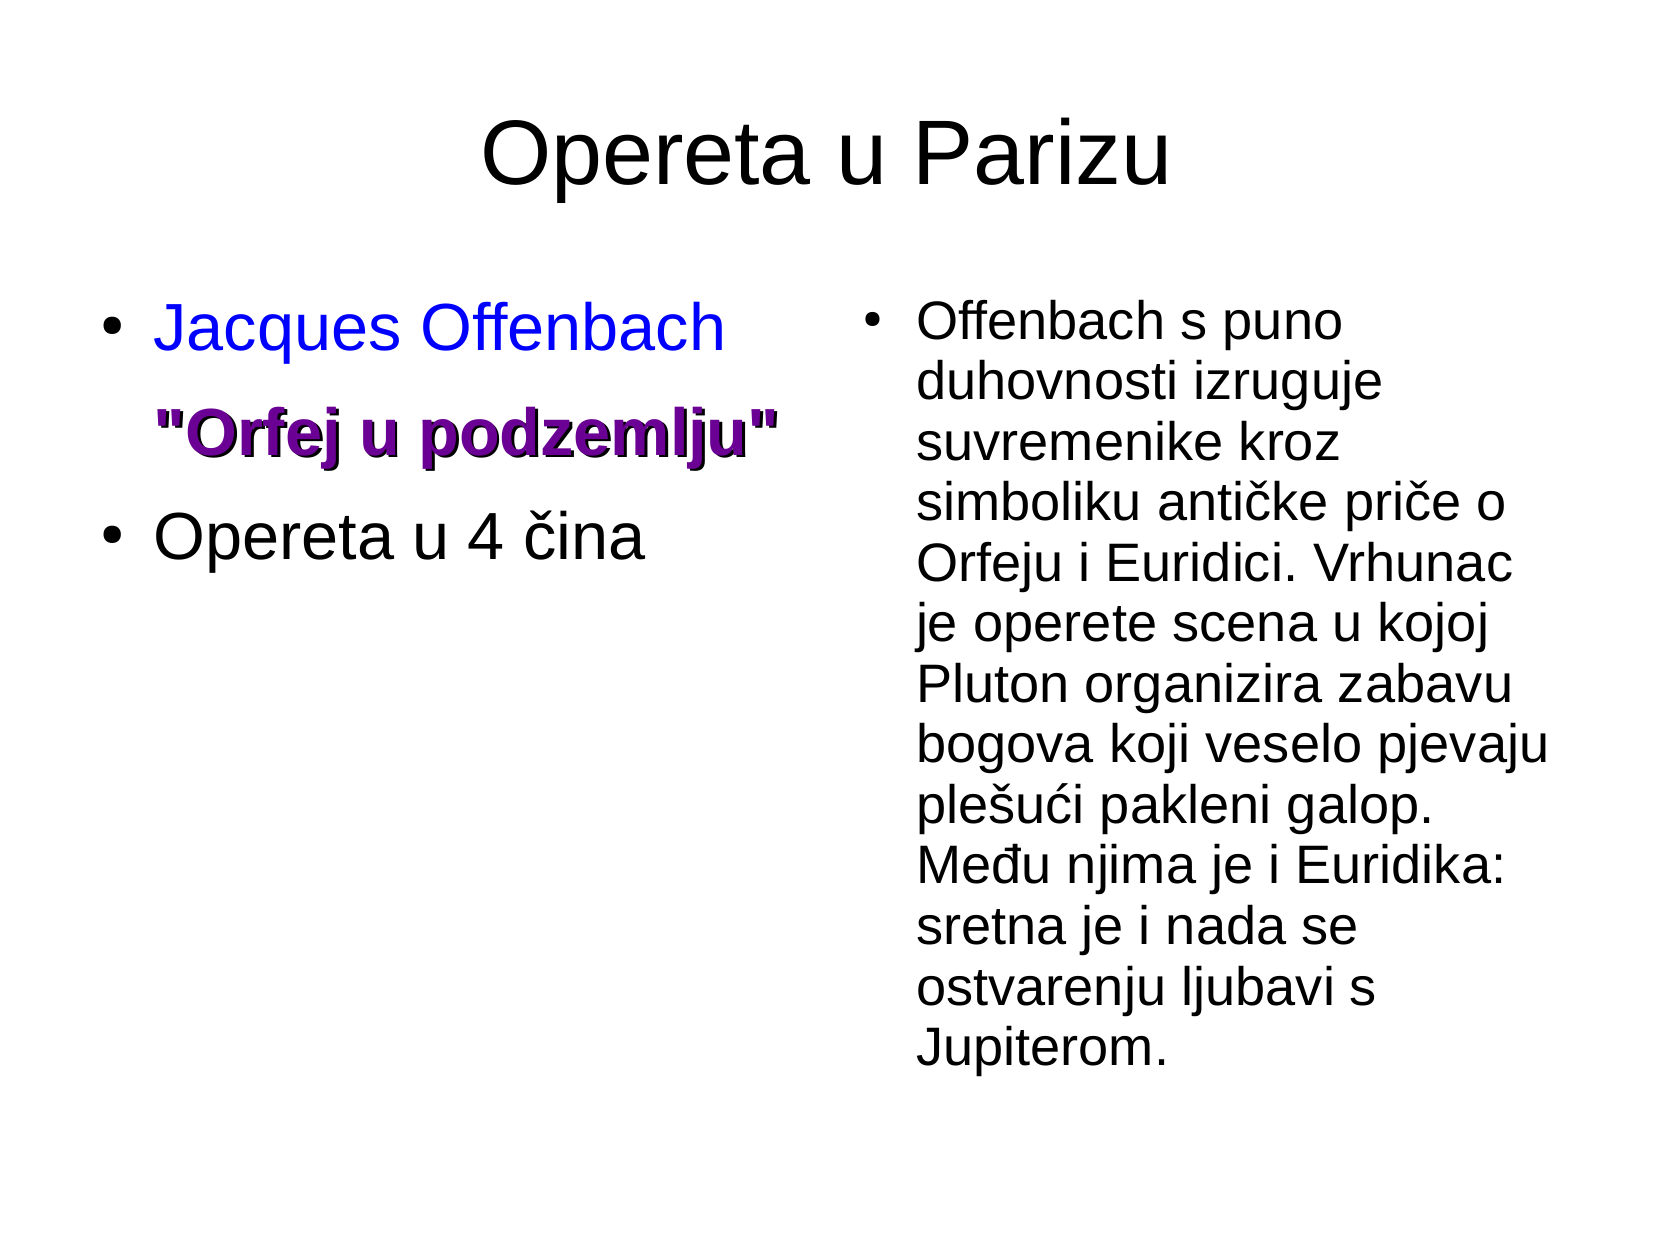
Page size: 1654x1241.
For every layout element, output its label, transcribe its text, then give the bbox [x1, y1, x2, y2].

title Opereta u Parizu [82, 49, 1571, 257]
list Jacques Offenbach "Orfej u podzemlju" Opereta u 4 čina [82, 290, 809, 1109]
list Offenbach s puno duhovnosti izruguje suvremenike kroz simboliku antičke priče o Orfeju i Euridici. Vrhunac je operete scena u kojoj Pluton organizira zabavu bogova koji veselo pjevaju plešući pakleni galop. Među njima je i Euridika: sretna je i nada se ostvarenju ljubavi s Jupiterom. [845, 290, 1572, 1109]
